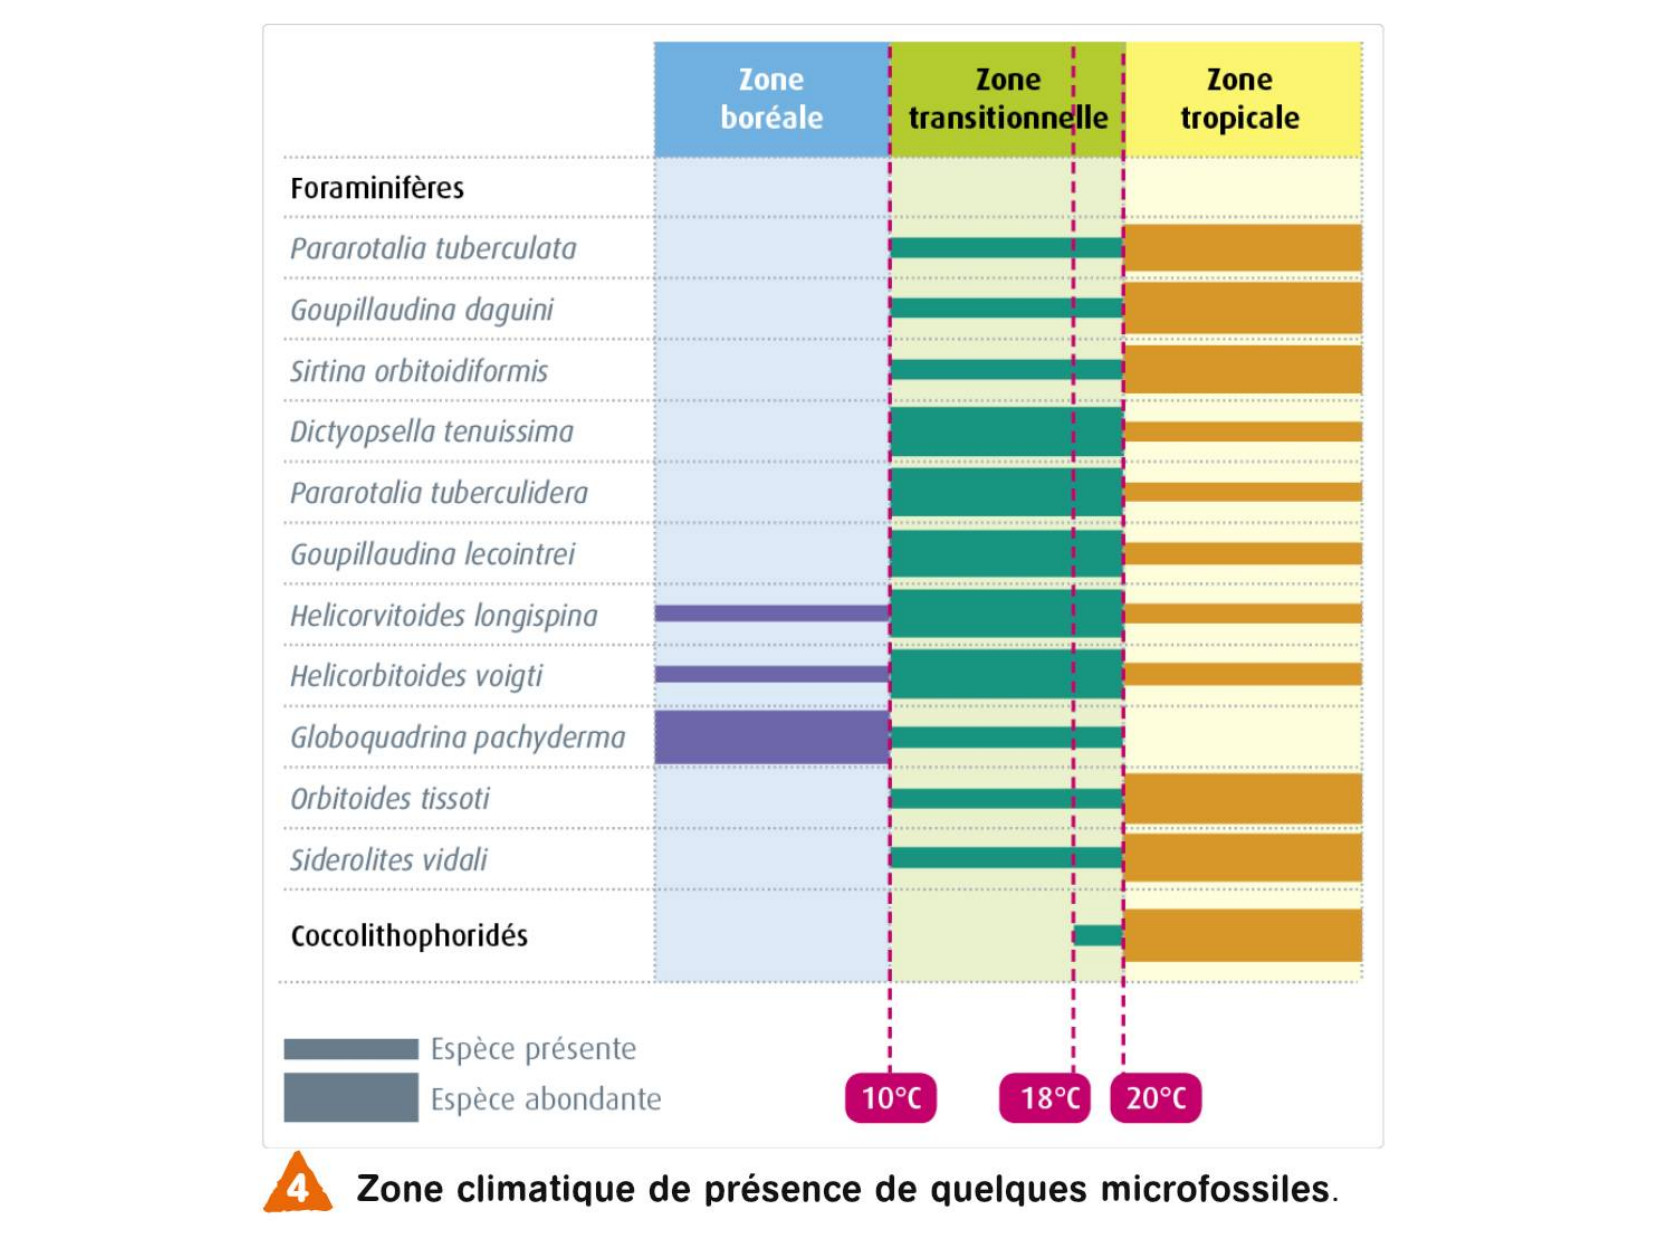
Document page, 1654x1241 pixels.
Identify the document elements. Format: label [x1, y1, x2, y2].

picture [241, 0, 1427, 1238]
